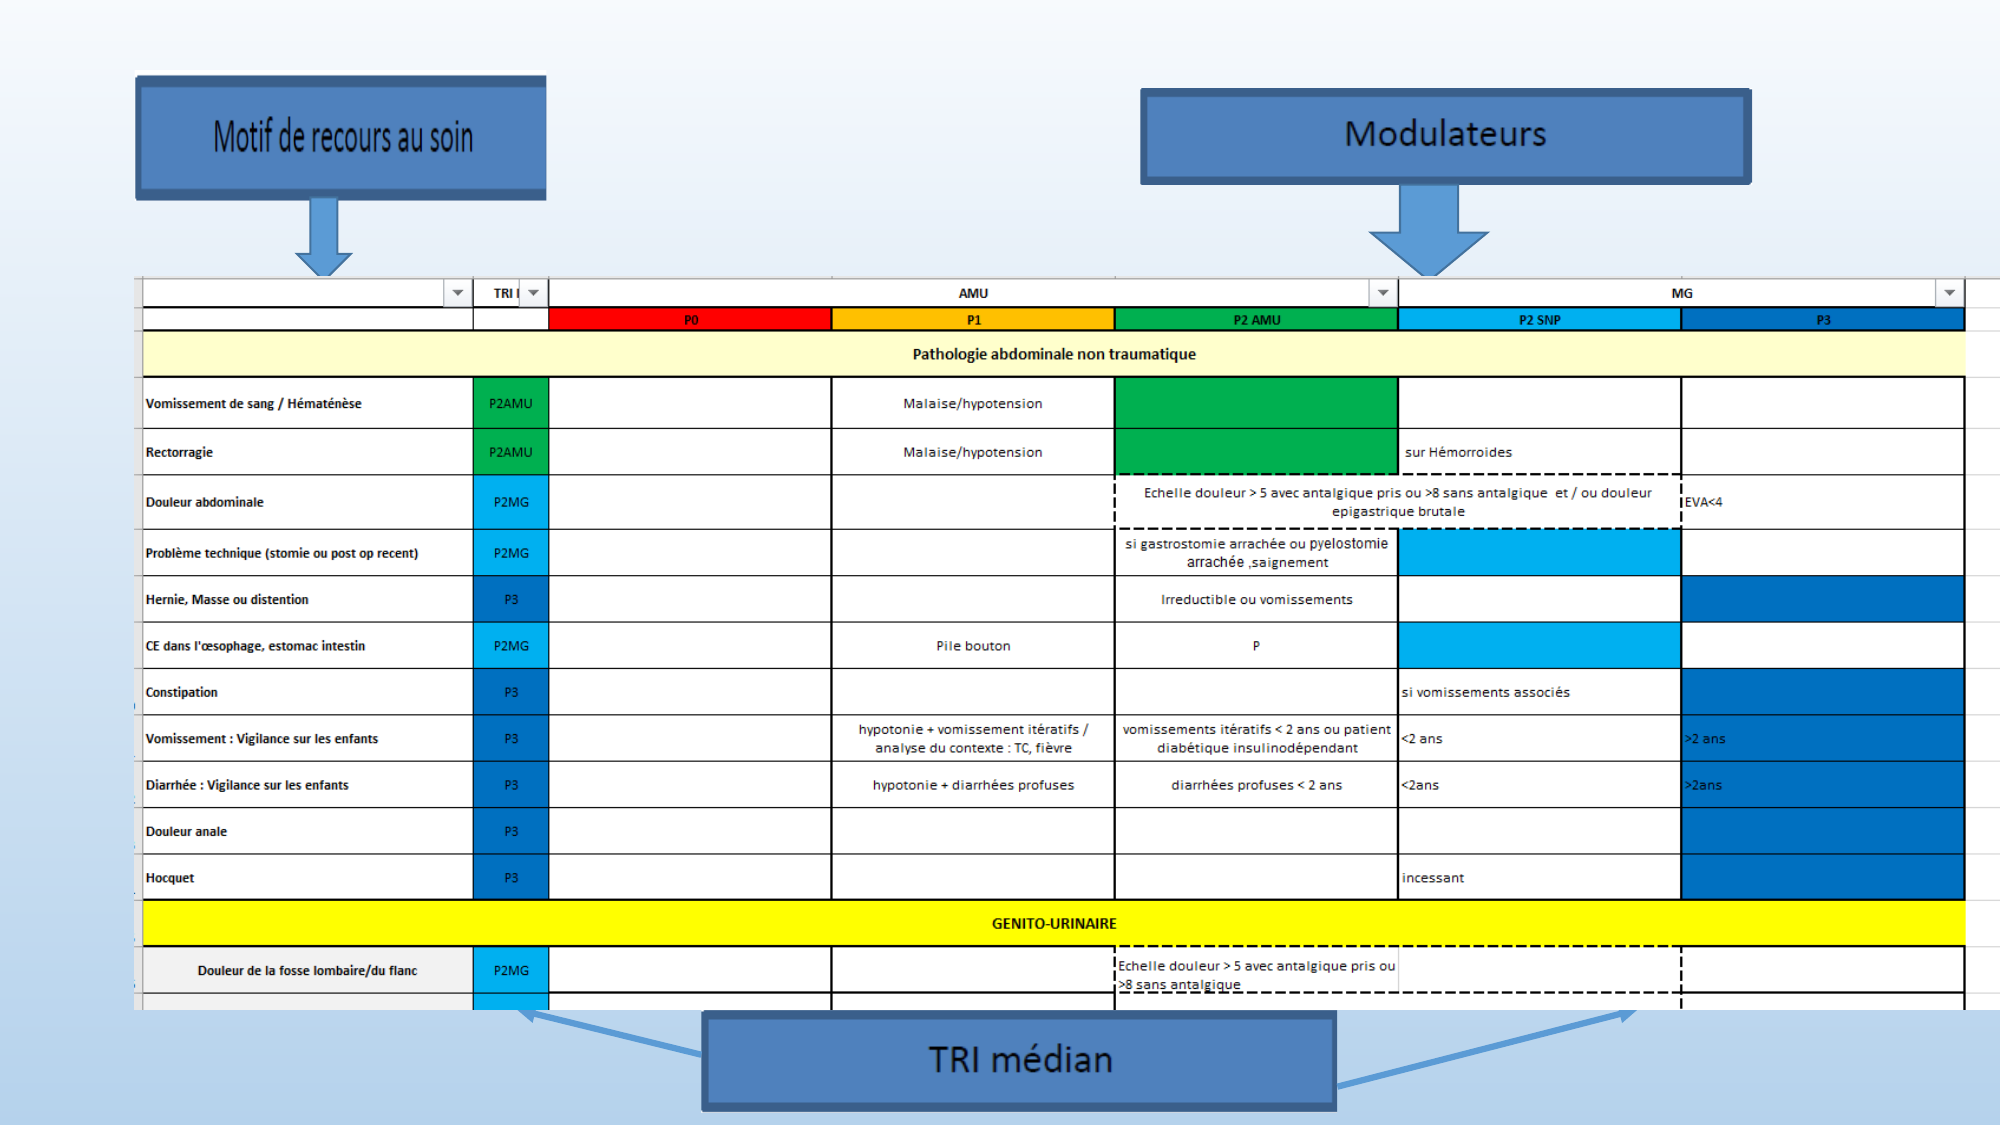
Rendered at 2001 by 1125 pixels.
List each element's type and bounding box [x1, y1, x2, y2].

text_box [296, 197, 351, 276]
picture [134, 70, 547, 201]
picture [1140, 88, 1753, 185]
picture [134, 276, 2000, 1113]
text_box [1370, 184, 1488, 276]
